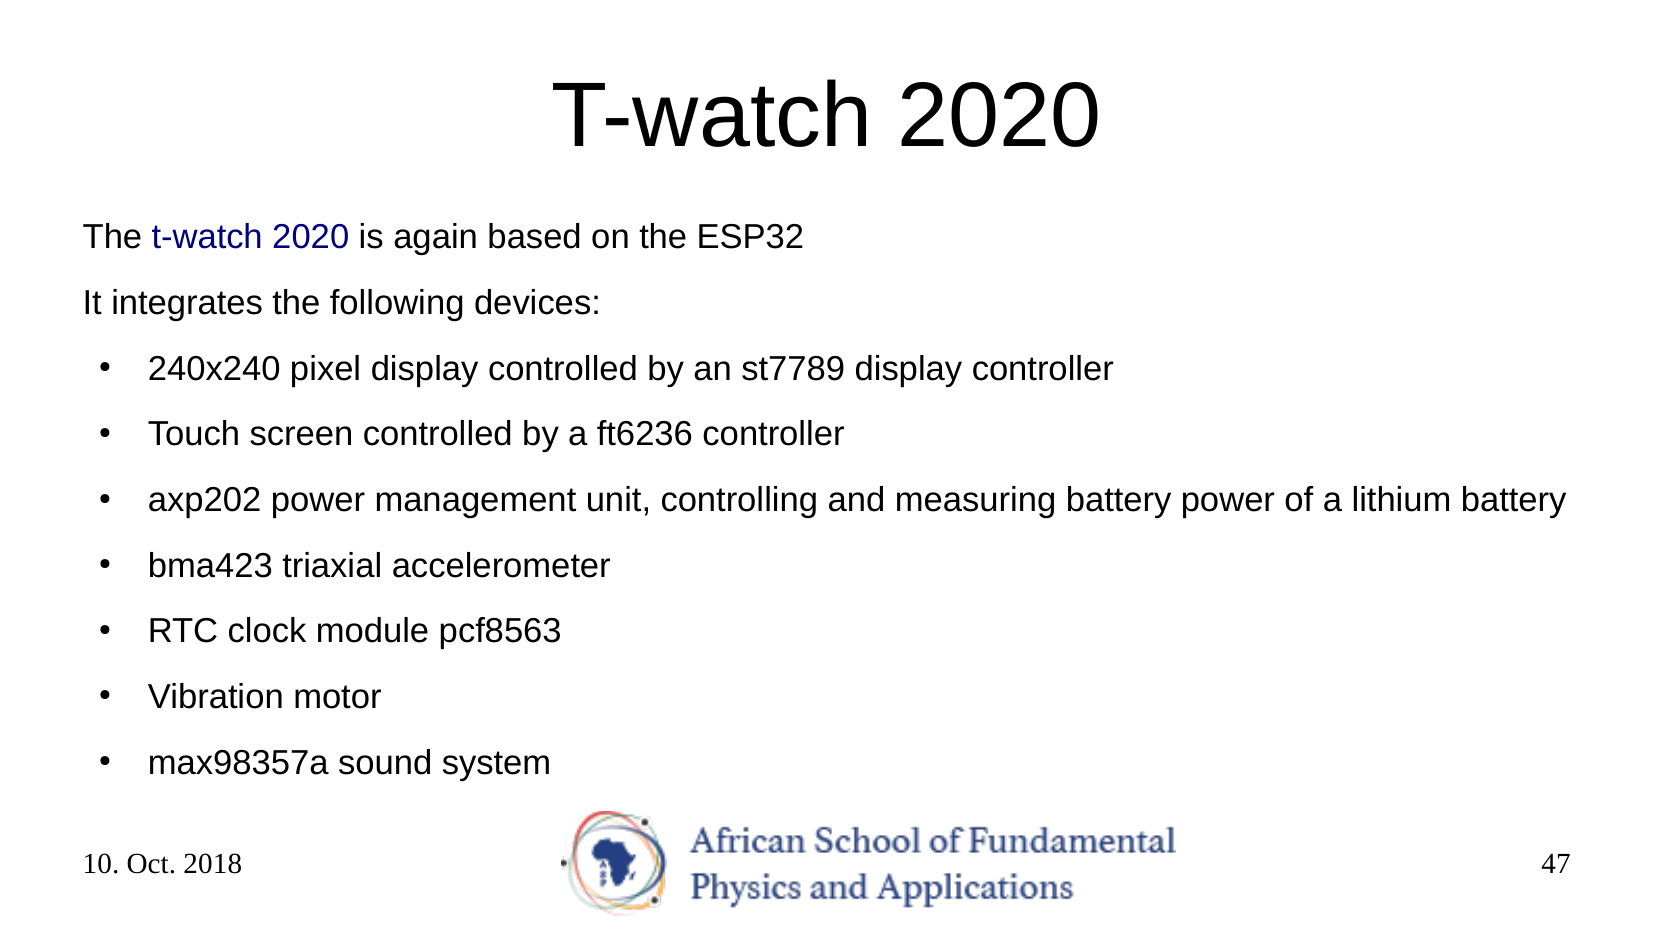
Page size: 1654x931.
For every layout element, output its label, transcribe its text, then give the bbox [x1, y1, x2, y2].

title T-watch 2020 [82, 37, 1571, 193]
picture [561, 811, 1176, 916]
list The t-watch 2020 is again based on the ESP32 It integrates the following devices: 240x240 pixel display controlled by an st7789 display controller Touch screen controlled by a ft6236 controller axp202 power management unit, controlling and measuring battery power of a lithium battery bma423 triaxial accelerometer RTC clock module pcf8563 Vibration motor max98357a sound system [82, 217, 1571, 798]
